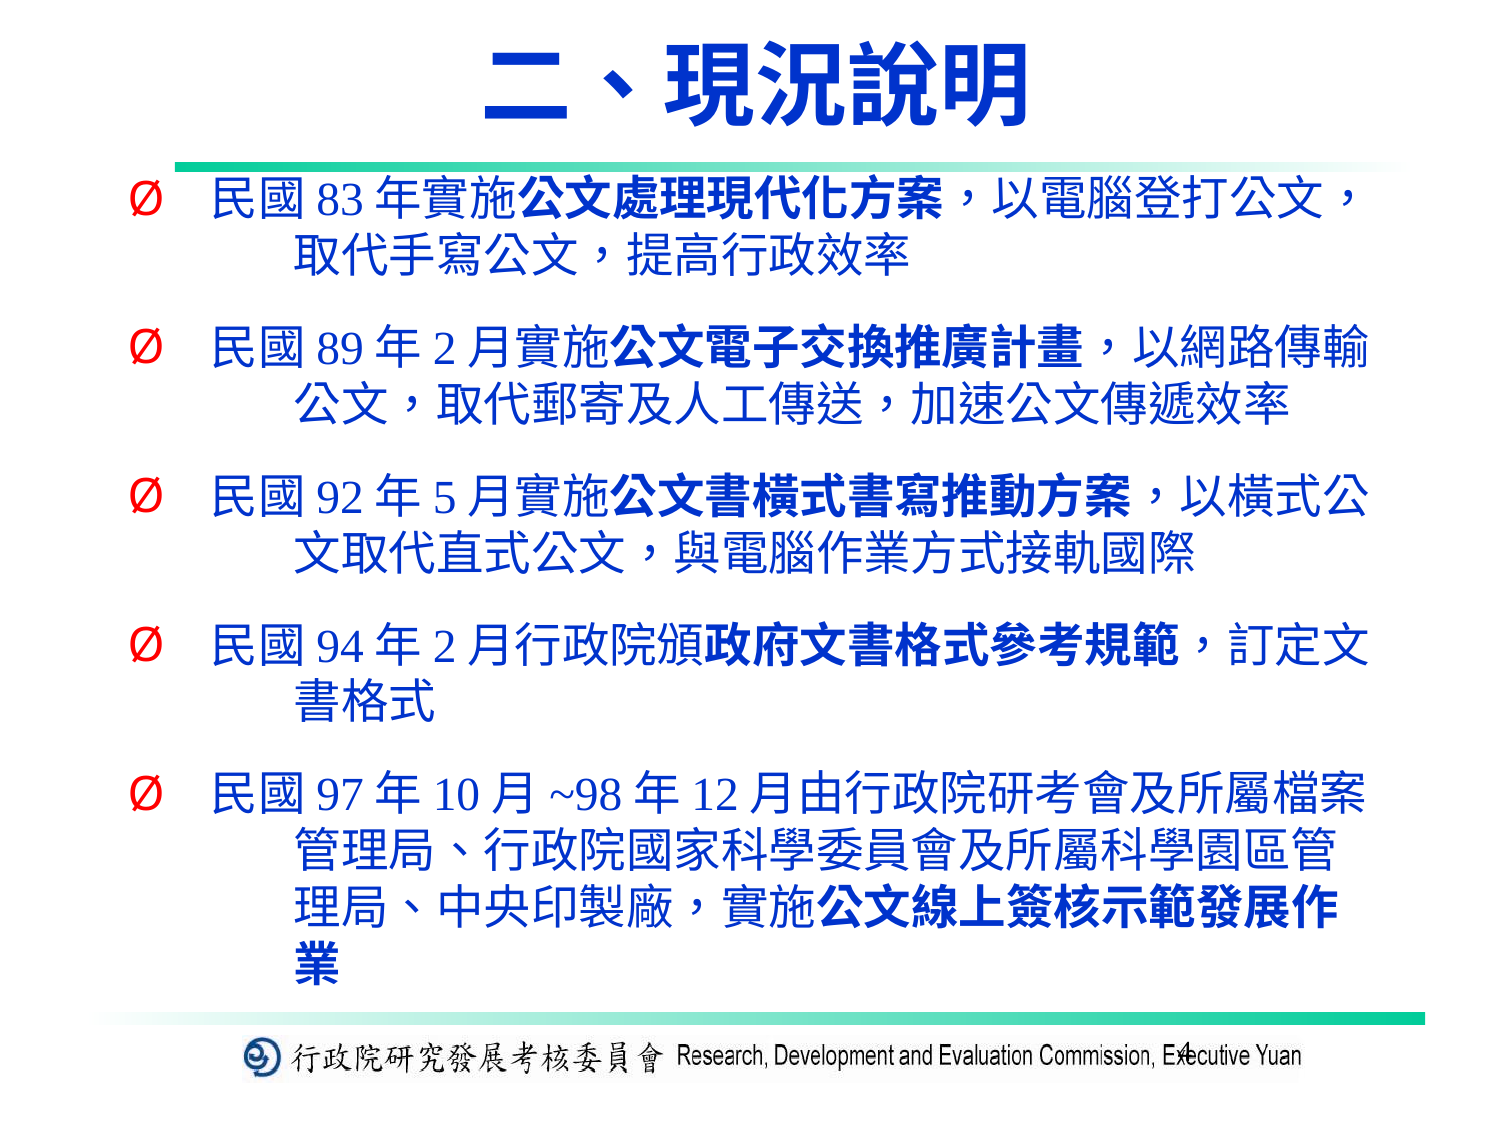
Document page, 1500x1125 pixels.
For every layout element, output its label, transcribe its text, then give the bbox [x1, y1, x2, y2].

title 二、現況說明 [147, 7, 1365, 158]
list 民國83年實施公文處理現代化方案，以電腦登打公文，取代手寫公文，提高行政效率 民國89年2月實施公文電子交換推廣計畫，以網路傳輸公文，取代郵寄及人工傳送，加速公文傳遞效率 民國92年5月實施公文書橫式書寫推動方案，以橫式公文取代直式公文，與電腦作業方式接軌國際 民國94年2月行政院頒政府文書格式參考規範，訂定文書格式 民國97年10月~98年12月由行政院研考會及所屬檔案管理局、行政院國家科學委員會及所屬科學園區管理局、中央印製廠，實施公文線上簽核示範發展作業 [112, 160, 1388, 1012]
text_box [1162, 1012, 1476, 1101]
